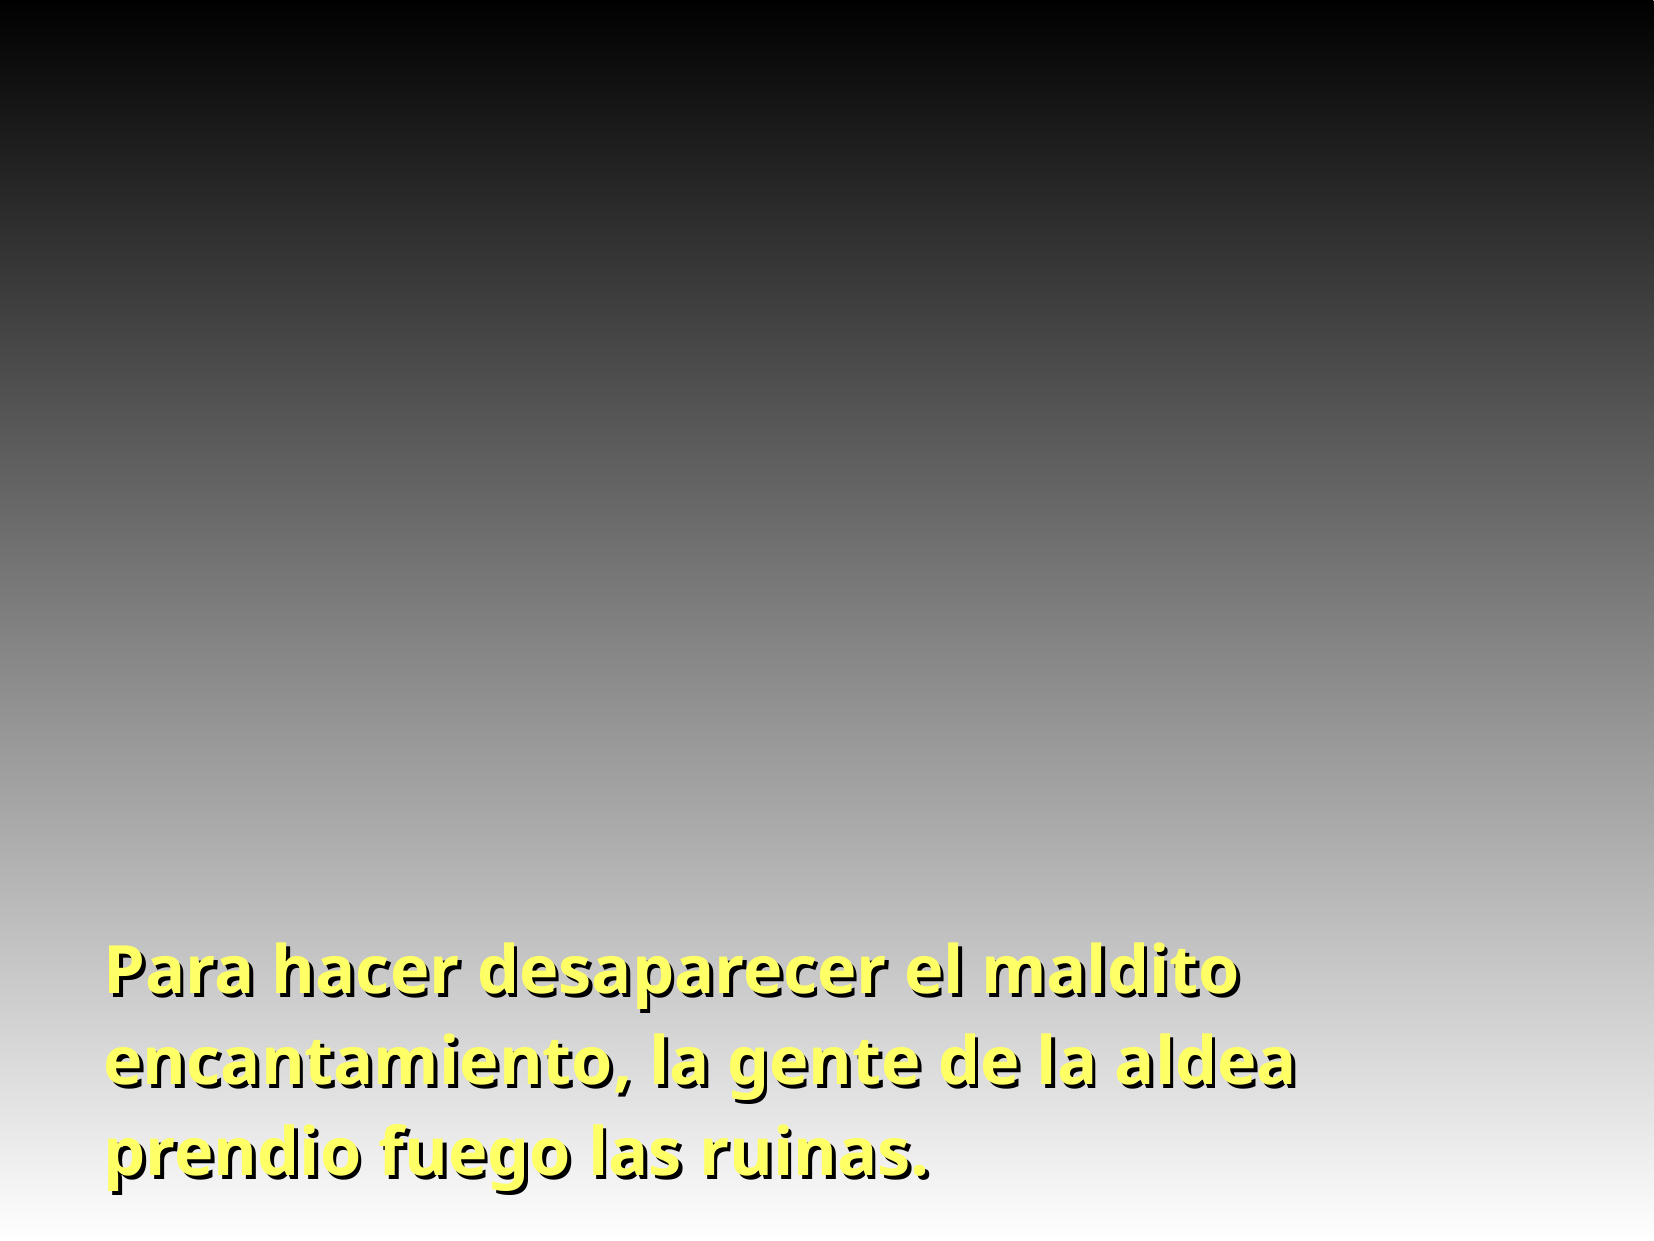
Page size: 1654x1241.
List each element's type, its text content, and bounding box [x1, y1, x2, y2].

picture [0, 0, 1654, 1241]
text_box Para hacer desaparecer el maldito encantamiento, la gente de la aldea prendio fuego las ruinas. [88, 915, 1565, 1210]
